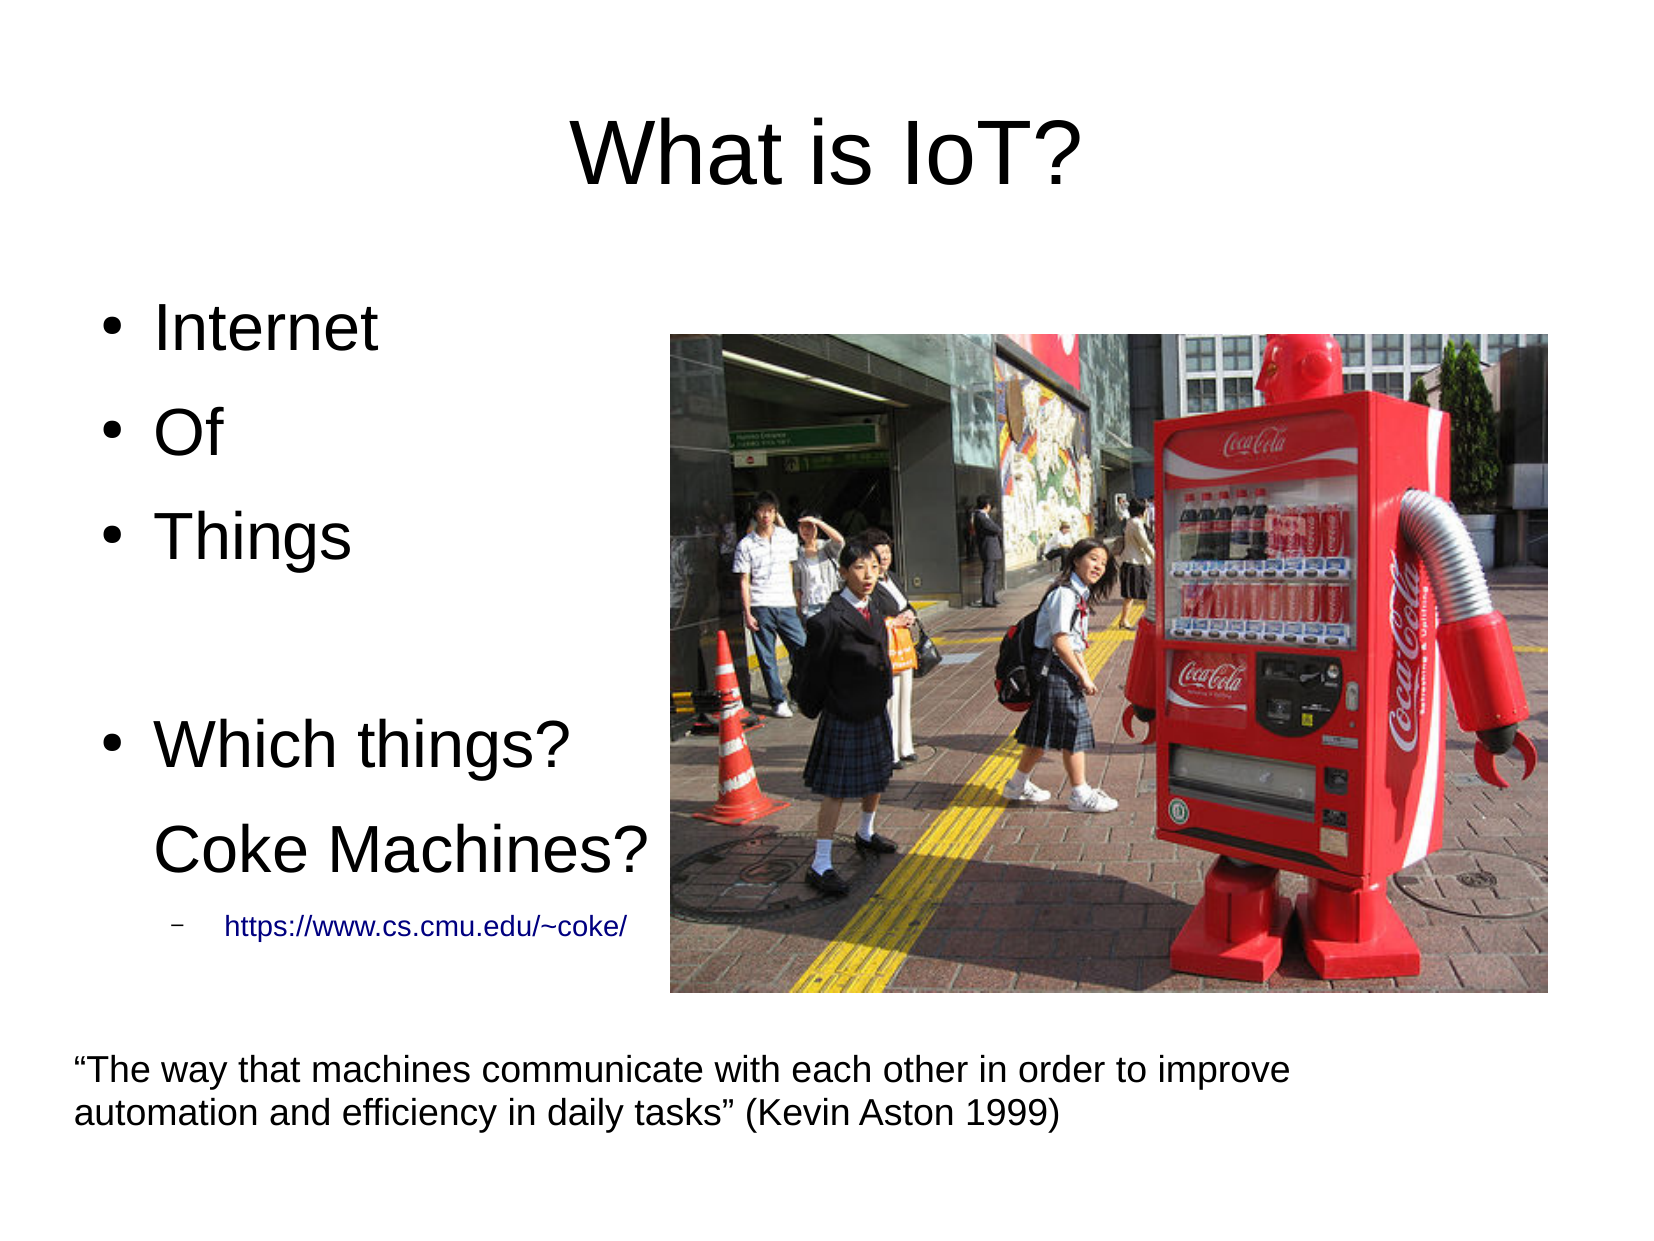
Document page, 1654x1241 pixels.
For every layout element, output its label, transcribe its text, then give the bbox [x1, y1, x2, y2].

picture [670, 334, 1548, 993]
list Internet Of Things Which things? Coke Machines? https://www.cs.cmu.edu/~coke/ [82, 290, 1571, 1010]
text_box “The way that machines communicate with each other in order to improve automation and efficiency in daily tasks” (Kevin Aston 1999) [59, 1041, 1451, 1217]
title What is IoT? [82, 49, 1571, 257]
